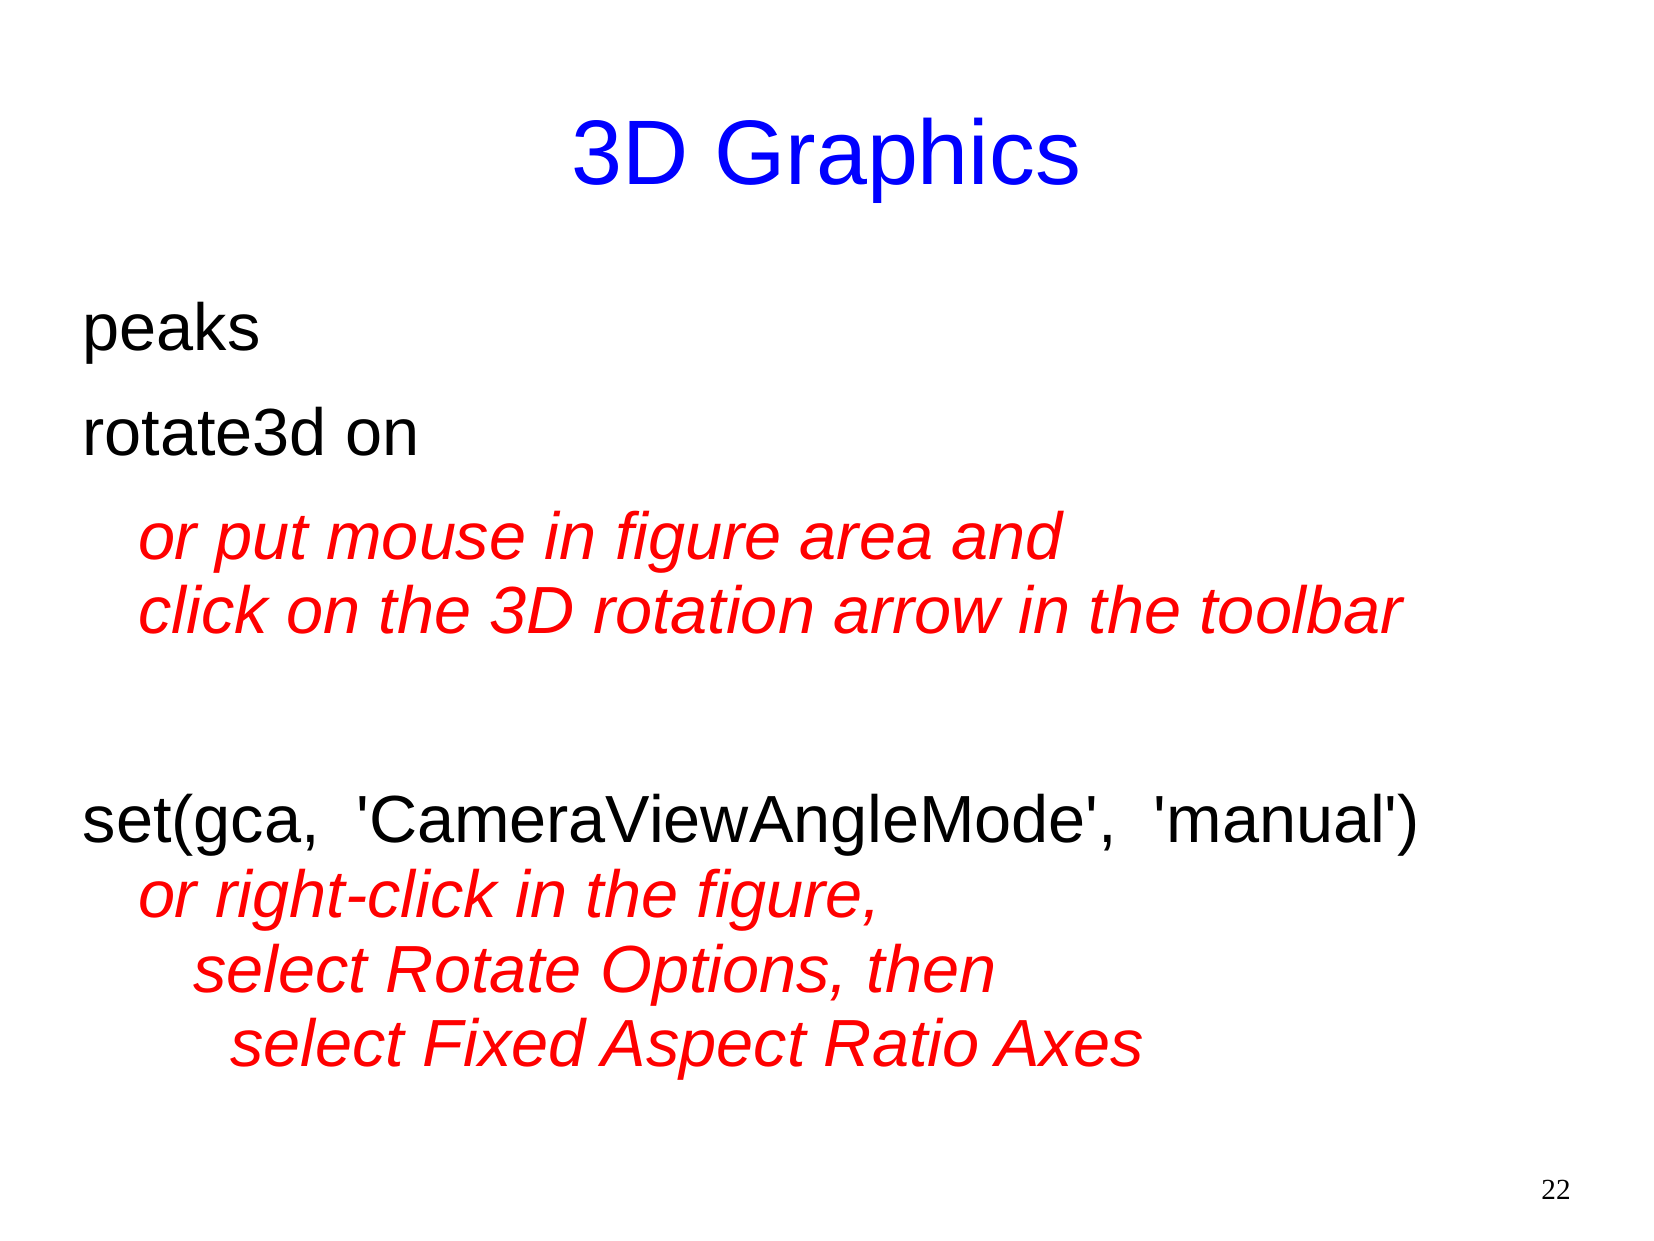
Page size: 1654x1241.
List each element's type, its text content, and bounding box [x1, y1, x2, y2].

title 3D Graphics [82, 56, 1571, 250]
list peaks rotate3d on or put mouse in figure area and click on the 3D rotation arrow in the toolbar set(gca, 'CameraViewAngleMode', 'manual') or right-click in the figure, select Rotate Options, then select Fixed Aspect Ratio Axes [82, 290, 1571, 1094]
